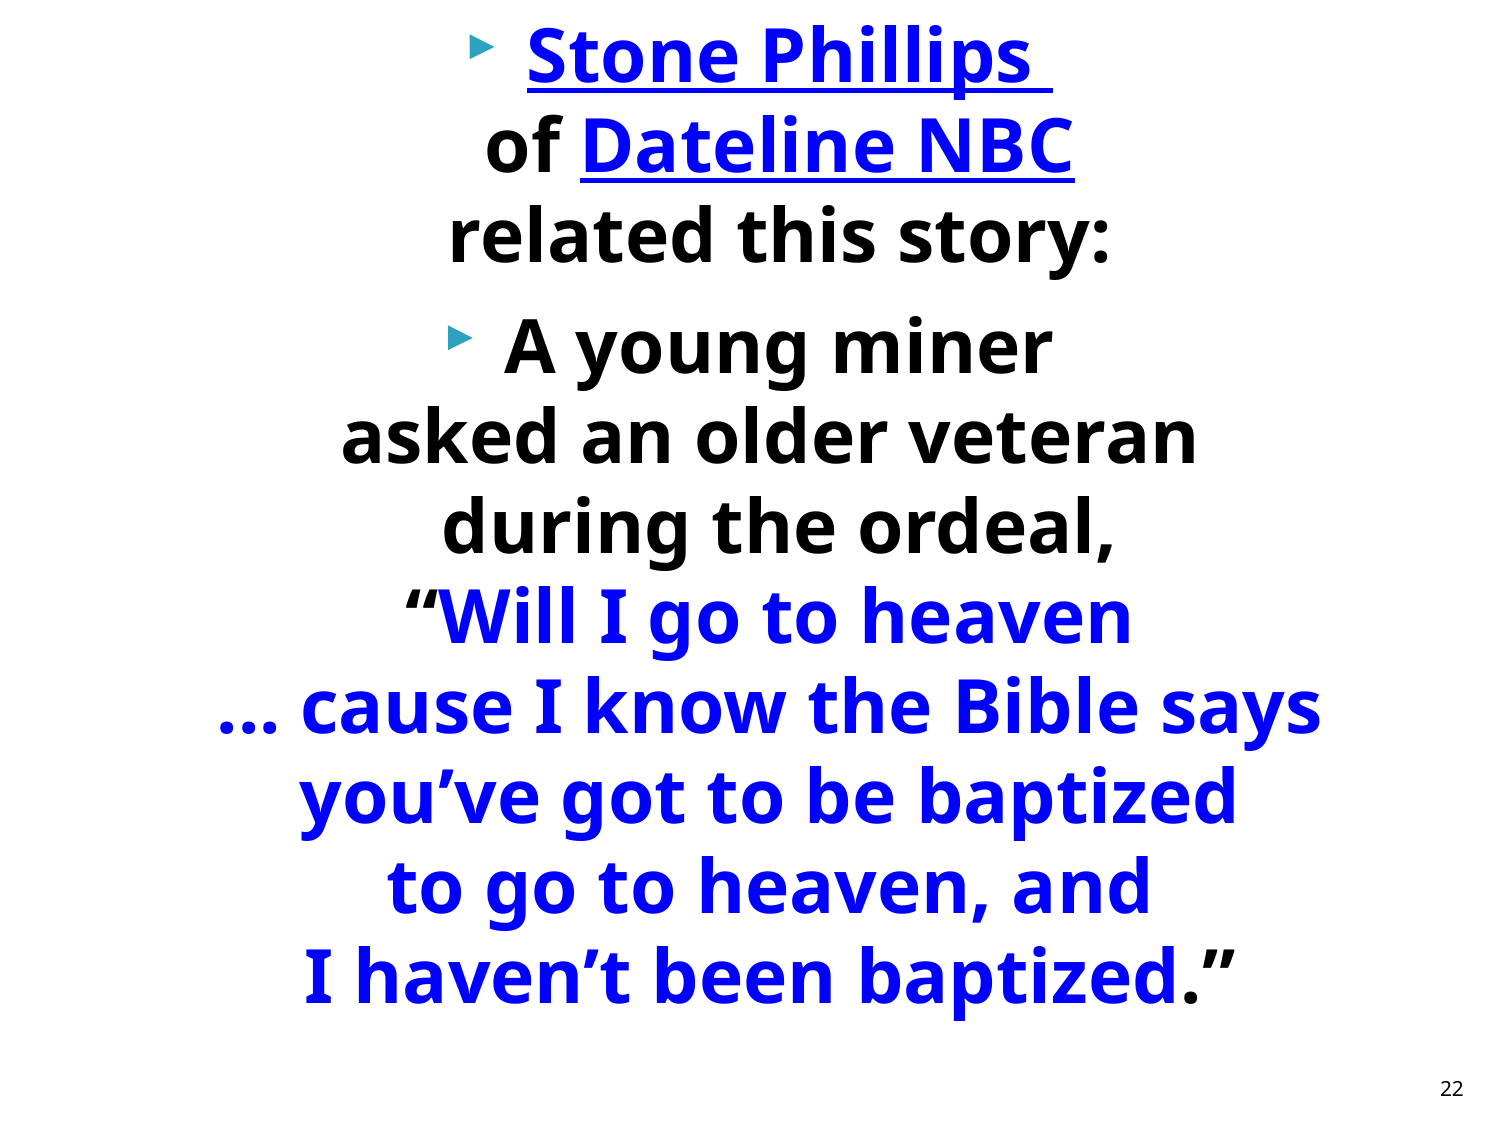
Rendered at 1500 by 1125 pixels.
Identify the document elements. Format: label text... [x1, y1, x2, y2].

slide_number <number> [1418, 1051, 1479, 1112]
list Stone Phillips of Dateline NBC related this story: A young miner asked an older veteran during the ordeal, “Will I go to heaven ... cause I know the Bible says you’ve got to be baptized to go to heaven, and I haven’t been baptized.” [0, 0, 1500, 1125]
